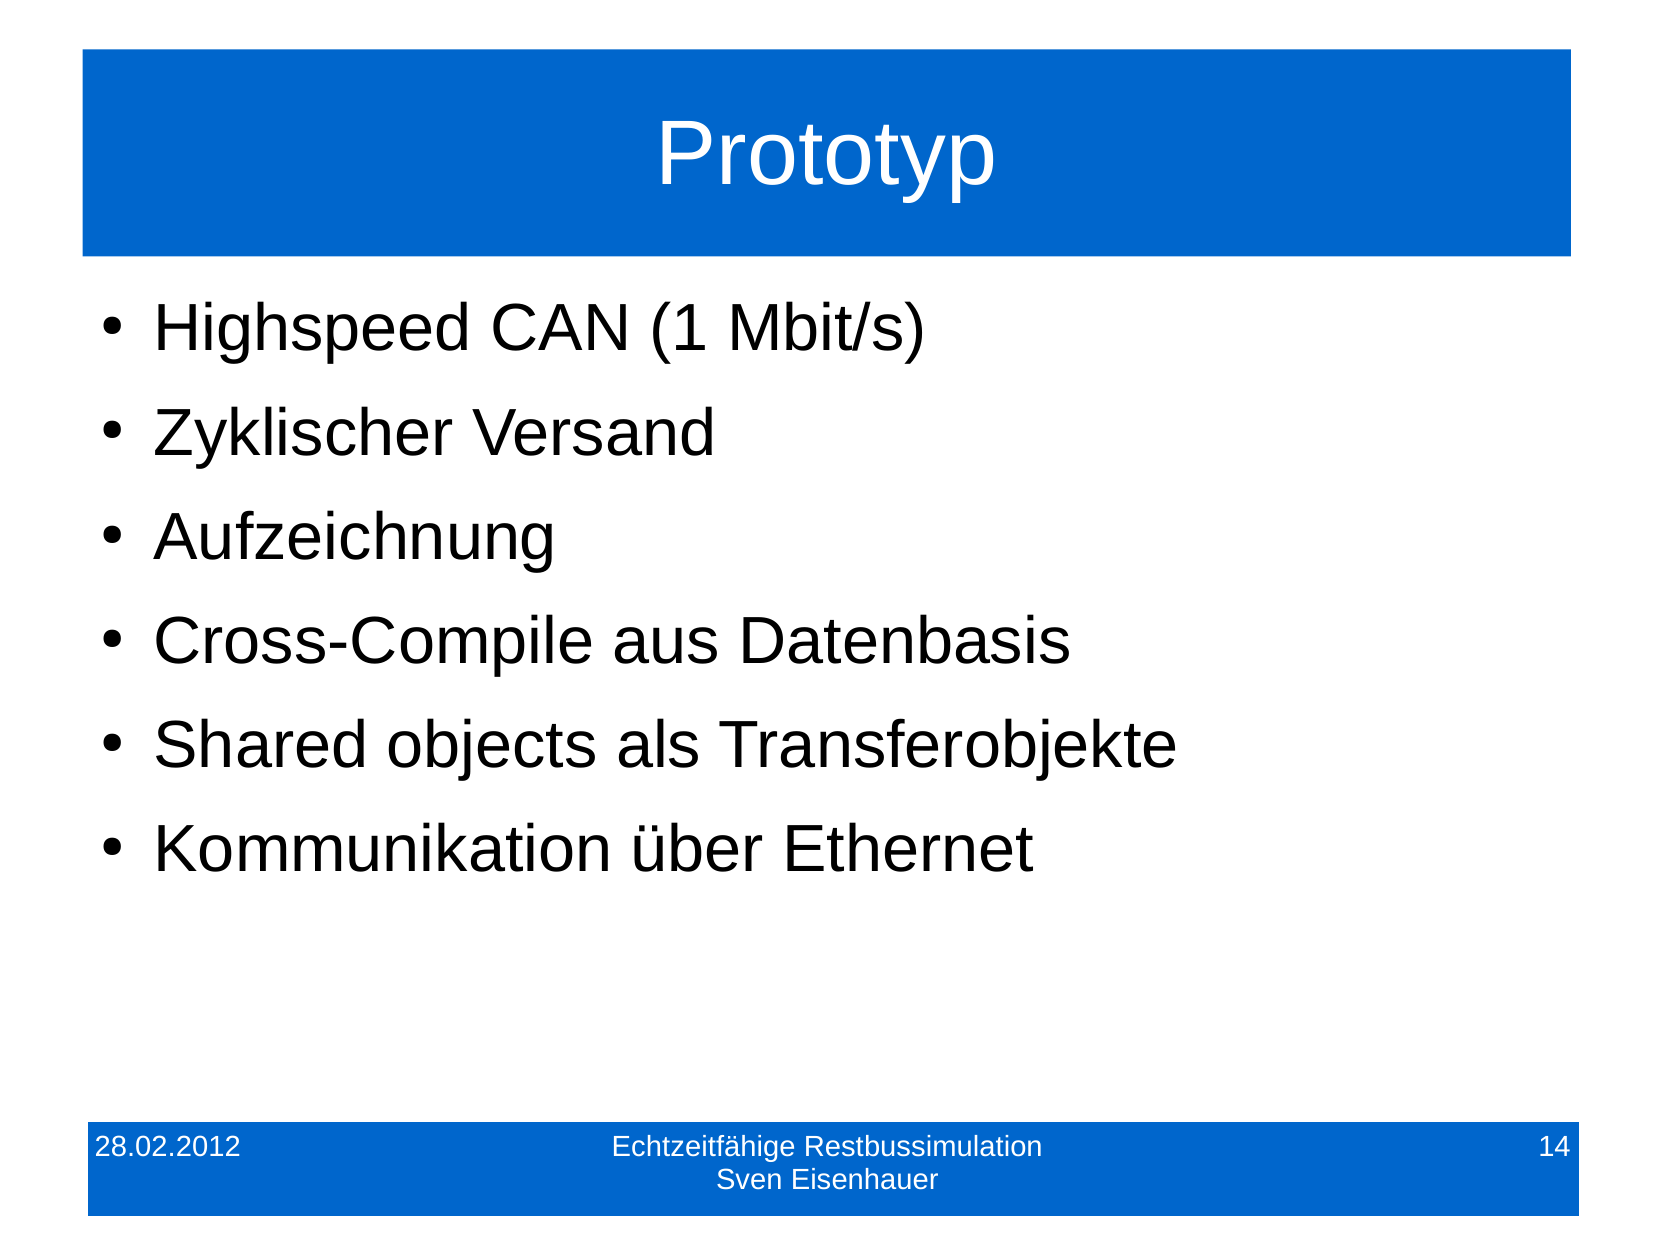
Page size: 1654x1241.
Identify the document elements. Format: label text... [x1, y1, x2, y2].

list Highspeed CAN (1 Mbit/s) Zyklischer Versand Aufzeichnung Cross-Compile aus Datenbasis Shared objects als Transferobjekte Kommunikation über Ethernet [82, 290, 1571, 1109]
title Prototyp [82, 49, 1571, 257]
